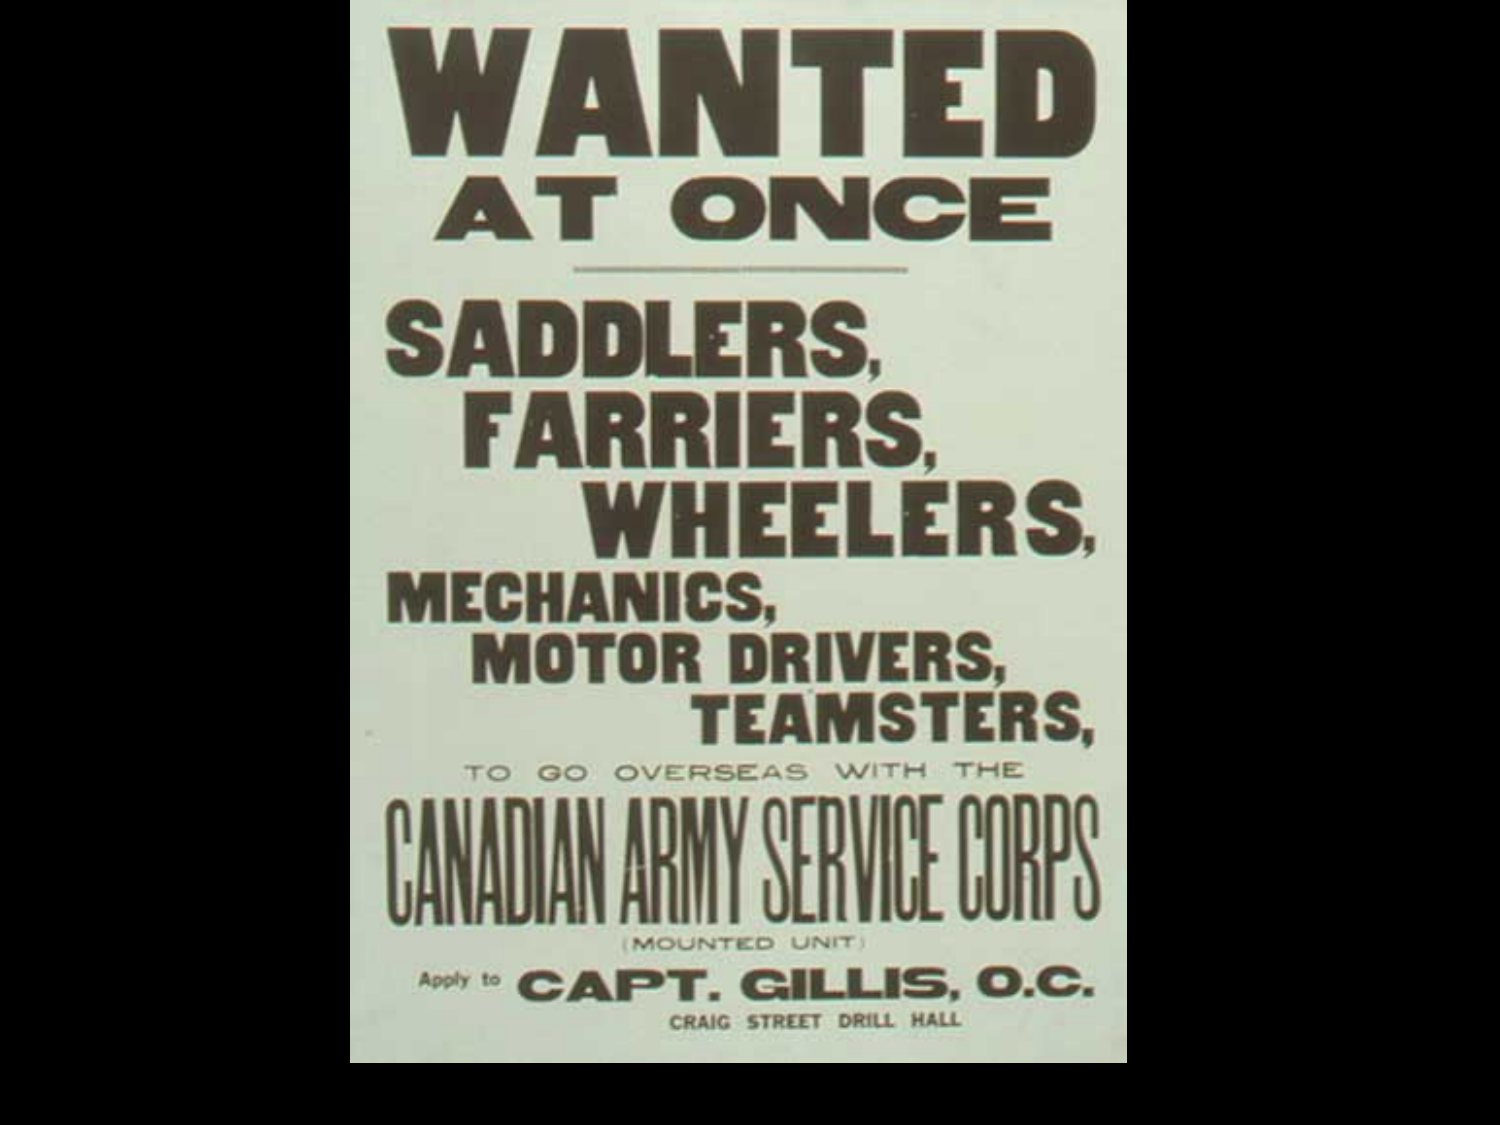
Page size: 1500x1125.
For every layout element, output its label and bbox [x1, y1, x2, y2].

picture [350, 0, 1127, 1063]
